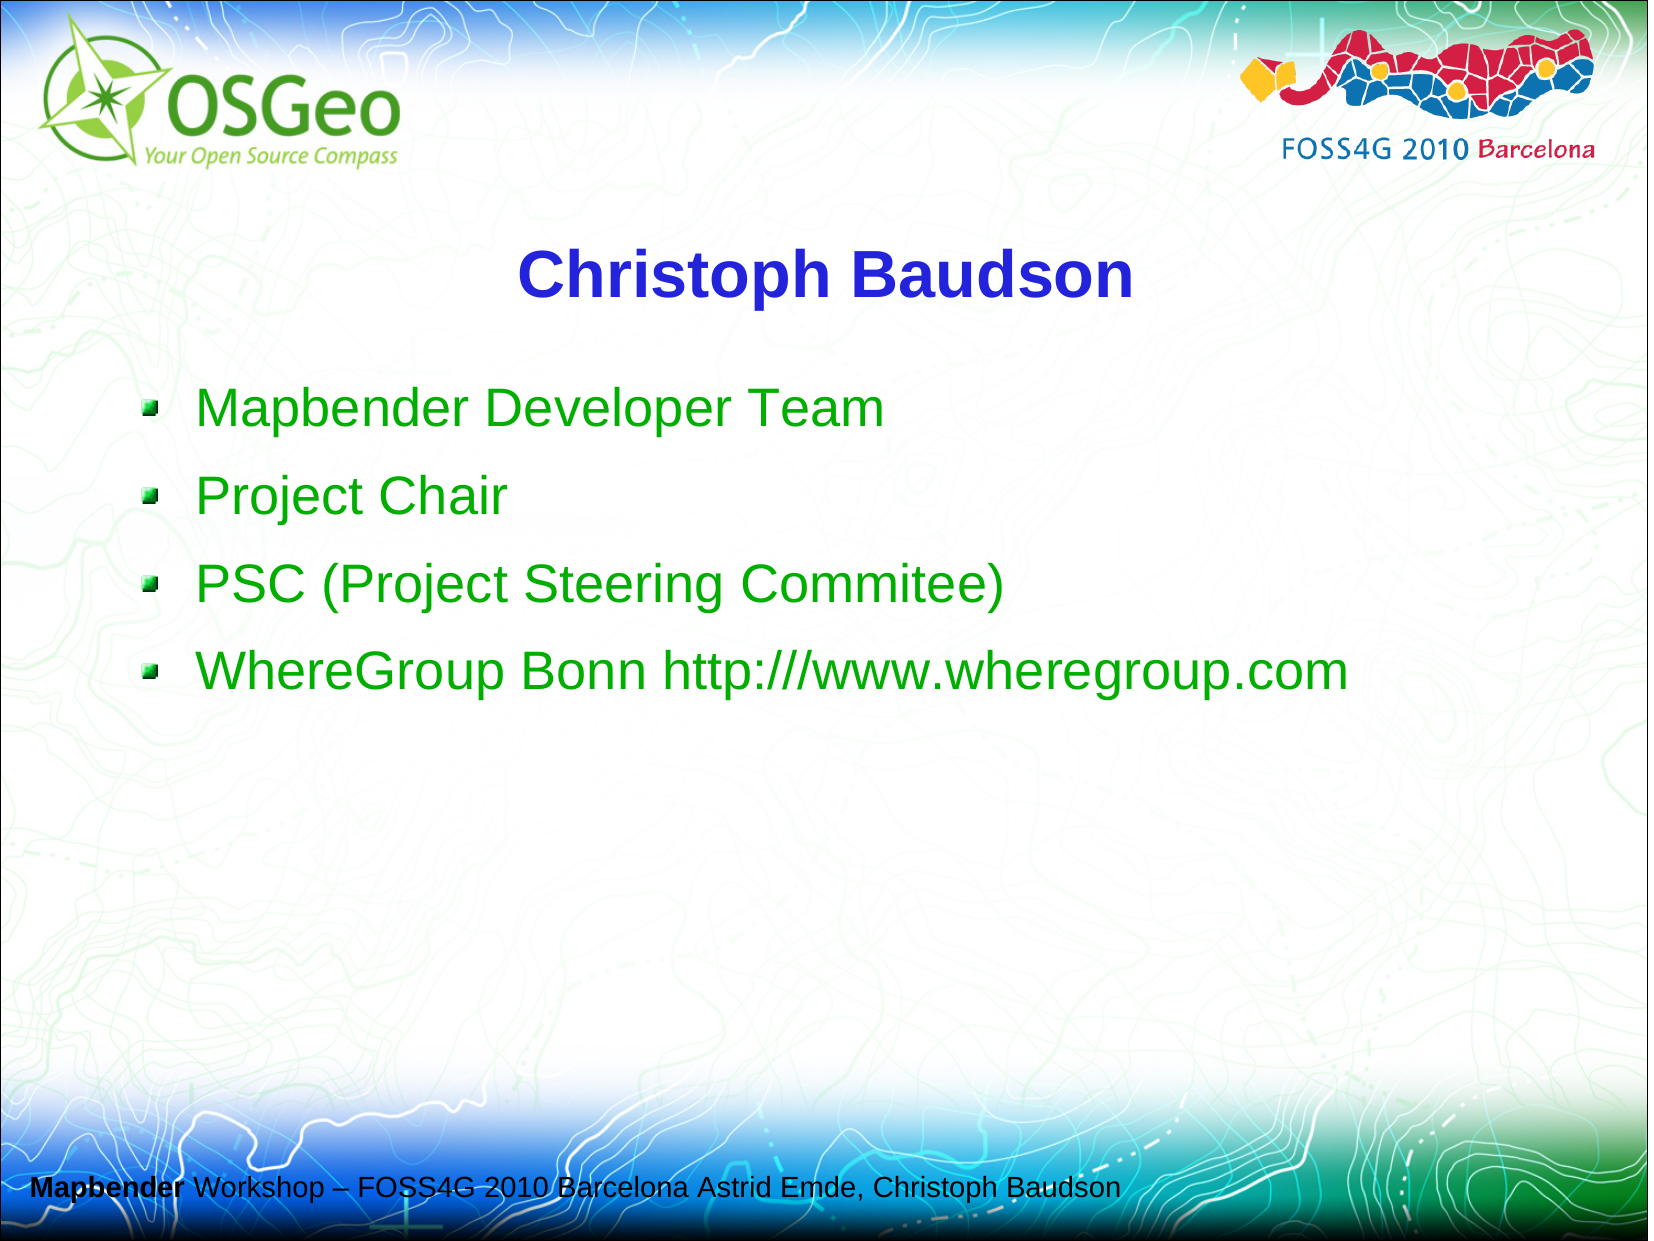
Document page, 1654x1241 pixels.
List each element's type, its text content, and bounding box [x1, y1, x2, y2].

title Christoph Baudson [82, 208, 1571, 342]
list Mapbender Developer Team Project Chair PSC (Project Steering Commitee) WhereGroup Bonn http:///www.wheregroup.com [106, 377, 1595, 1182]
picture [1, 1, 1647, 1240]
